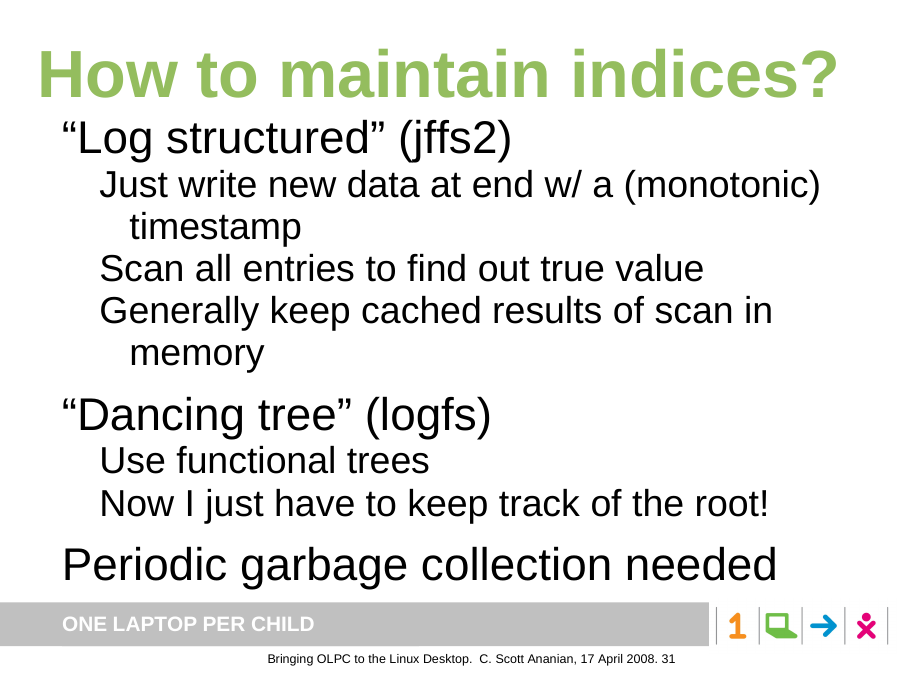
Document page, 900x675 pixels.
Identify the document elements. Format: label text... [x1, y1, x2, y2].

picture [844, 598, 897, 654]
list “Log structured” (jffs2) Just write new data at end w/ a (monotonic) timestamp Scan all entries to find out true value Generally keep cached results of scan in memory “Dancing tree” (logfs) Use functional trees Now I just have to keep track of the root! Periodic garbage collection needed [61, 112, 844, 675]
title How to maintain indices? [37, 37, 856, 211]
